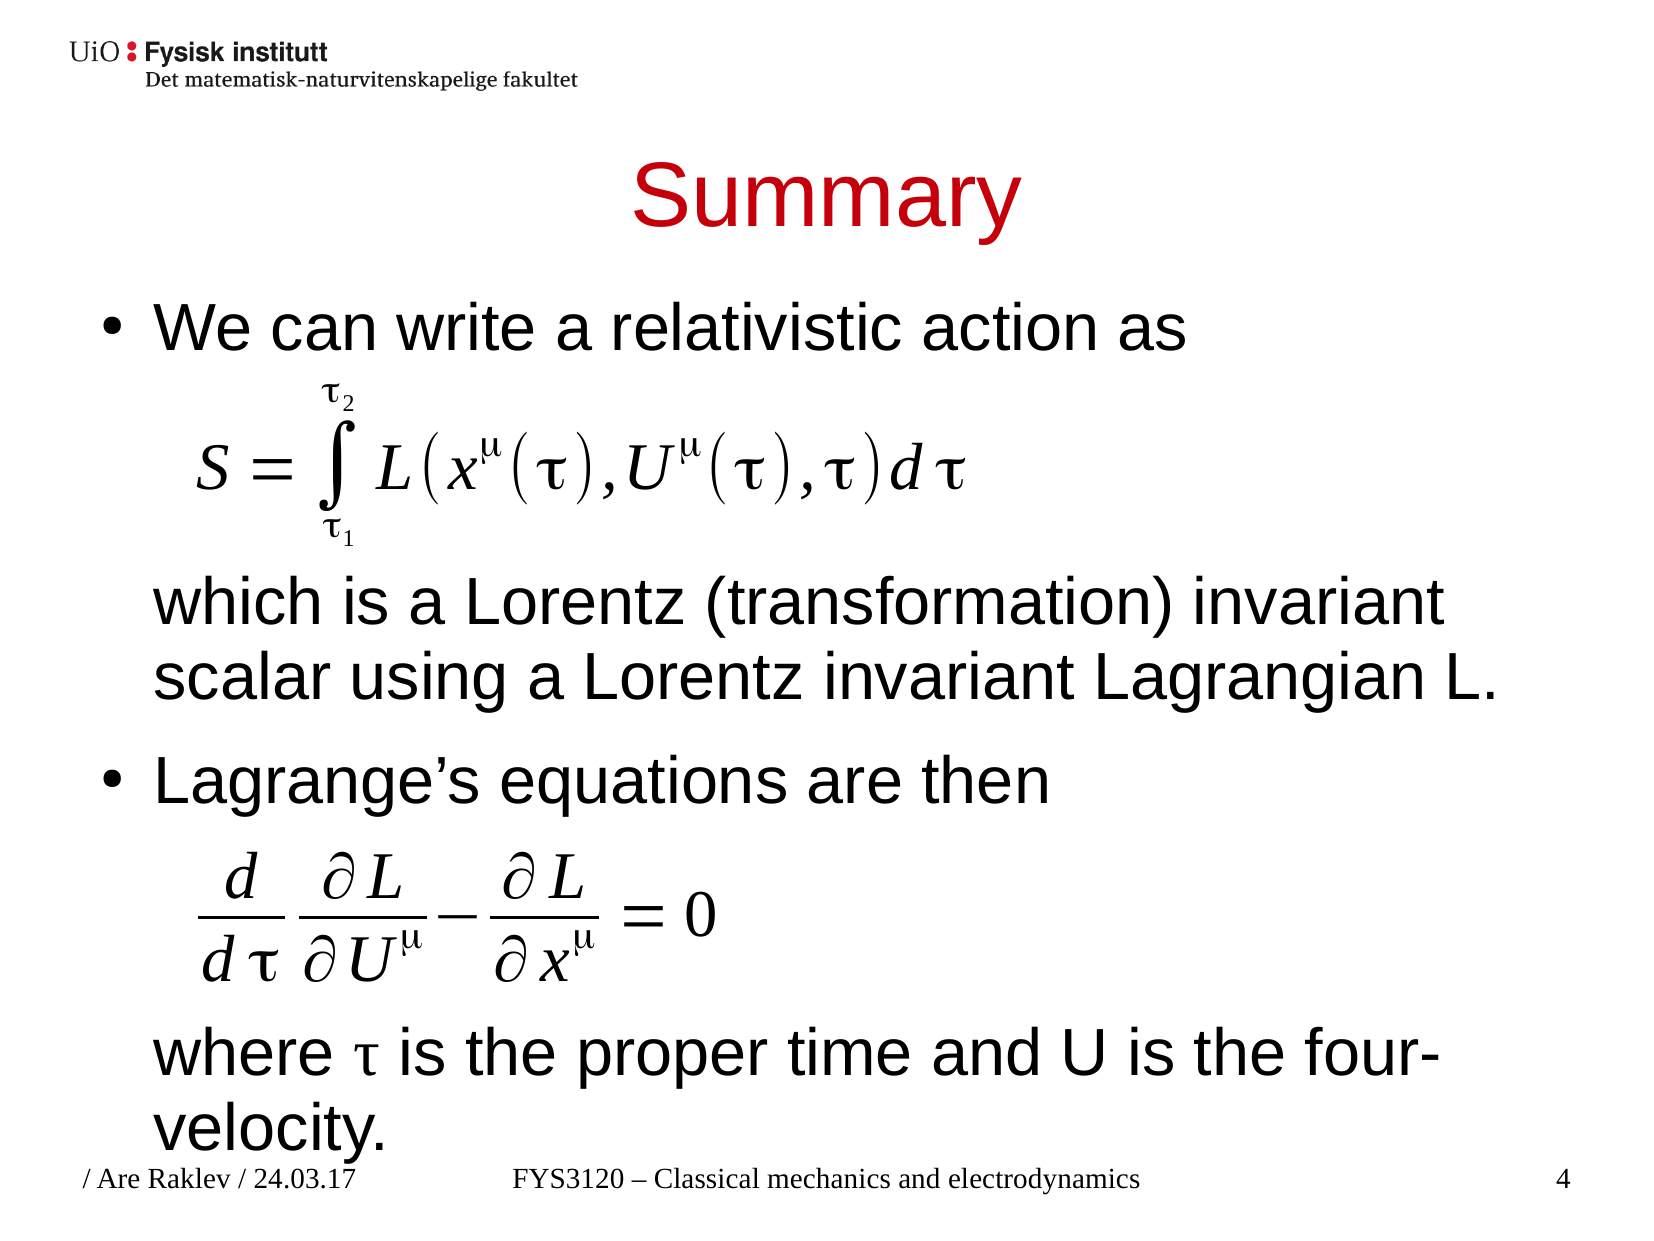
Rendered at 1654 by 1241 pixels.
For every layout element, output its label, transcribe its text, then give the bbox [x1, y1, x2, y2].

chart [188, 380, 976, 553]
title Summary [82, 90, 1571, 290]
list We can write a relativistic action as which is a Lorentz (transformation) invariant scalar using a Lorentz invariant Lagrangian L. Lagrange’s equations are then where τ is the proper time and U is the four-velocity. [82, 290, 1571, 1163]
chart [188, 838, 726, 997]
picture [68, 37, 581, 93]
